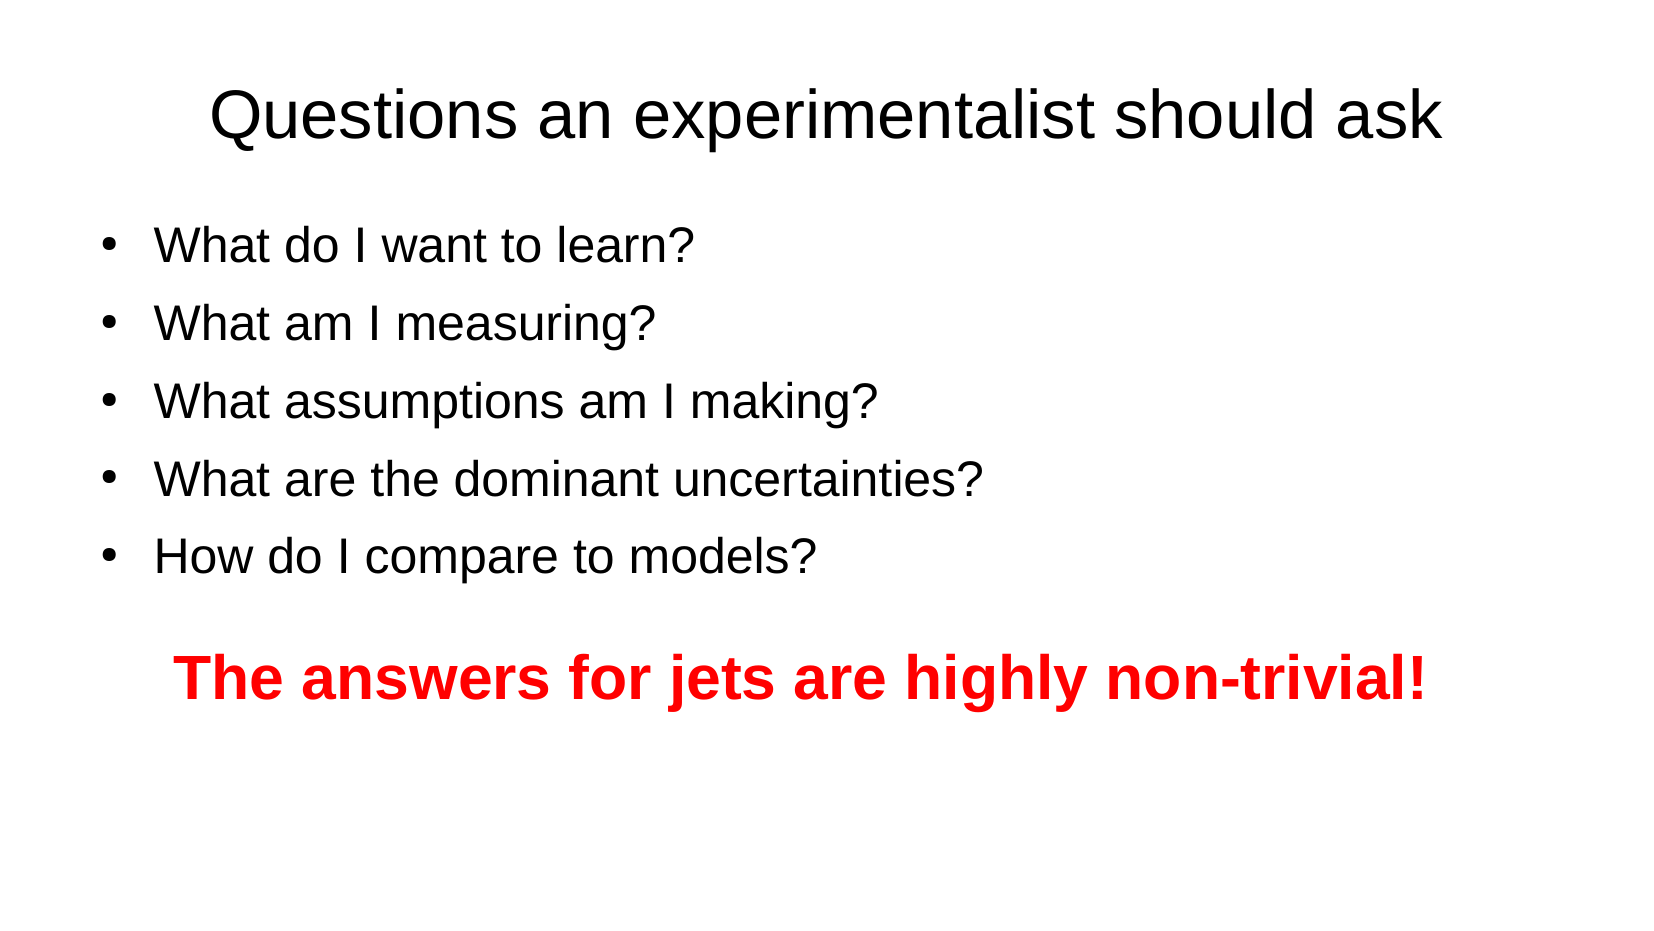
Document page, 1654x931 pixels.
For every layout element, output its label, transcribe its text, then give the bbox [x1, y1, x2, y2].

list What do I want to learn? What am I measuring? What assumptions am I making? What are the dominant uncertainties? How do I compare to models? [82, 217, 1571, 757]
title Questions an experimentalist should ask [82, 37, 1571, 193]
text_box The answers for jets are highly non-trivial! [158, 635, 1445, 720]
